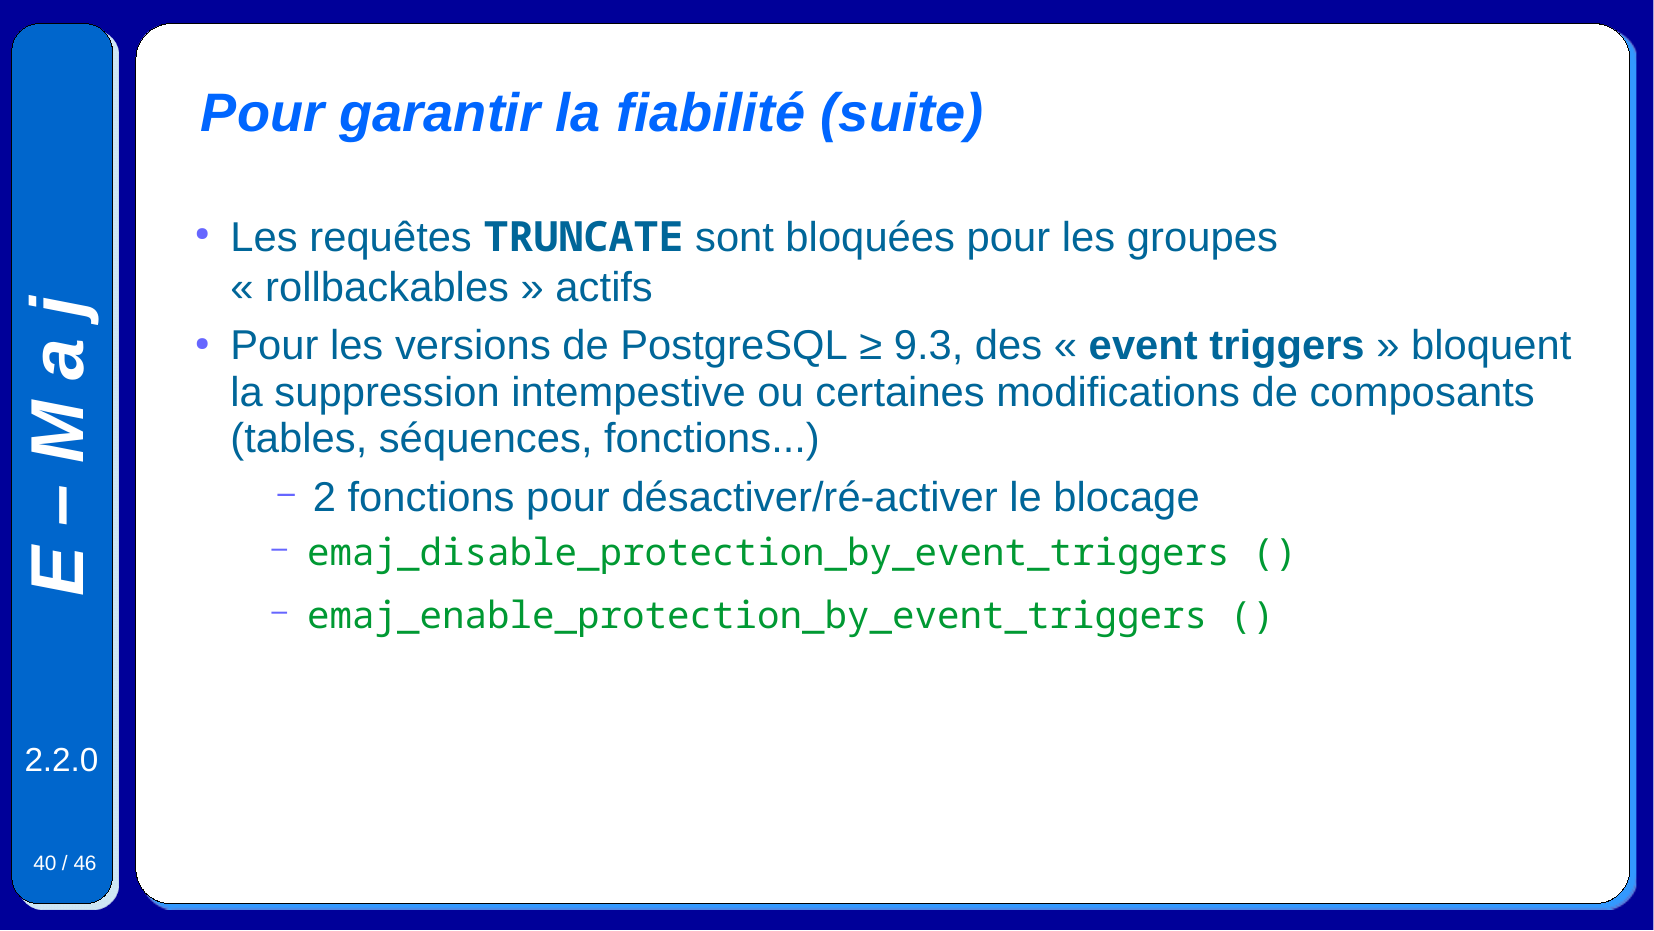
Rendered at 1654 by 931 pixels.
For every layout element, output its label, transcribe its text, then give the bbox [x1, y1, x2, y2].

title Pour garantir la fiabilité (suite) [200, 34, 1575, 191]
list Les requêtes TRUNCATE sont bloquées pour les groupes « rollbackables » actifs Pour les versions de PostgreSQL ≥ 9.3, des « event triggers » bloquent la suppression intempestive ou certaines modifications de composants (tables, séquences, fonctions...) 2 fonctions pour désactiver/ré-activer le blocage emaj_disable_protection_by_event_triggers () emaj_enable_protection_by_event_triggers () [177, 206, 1587, 827]
